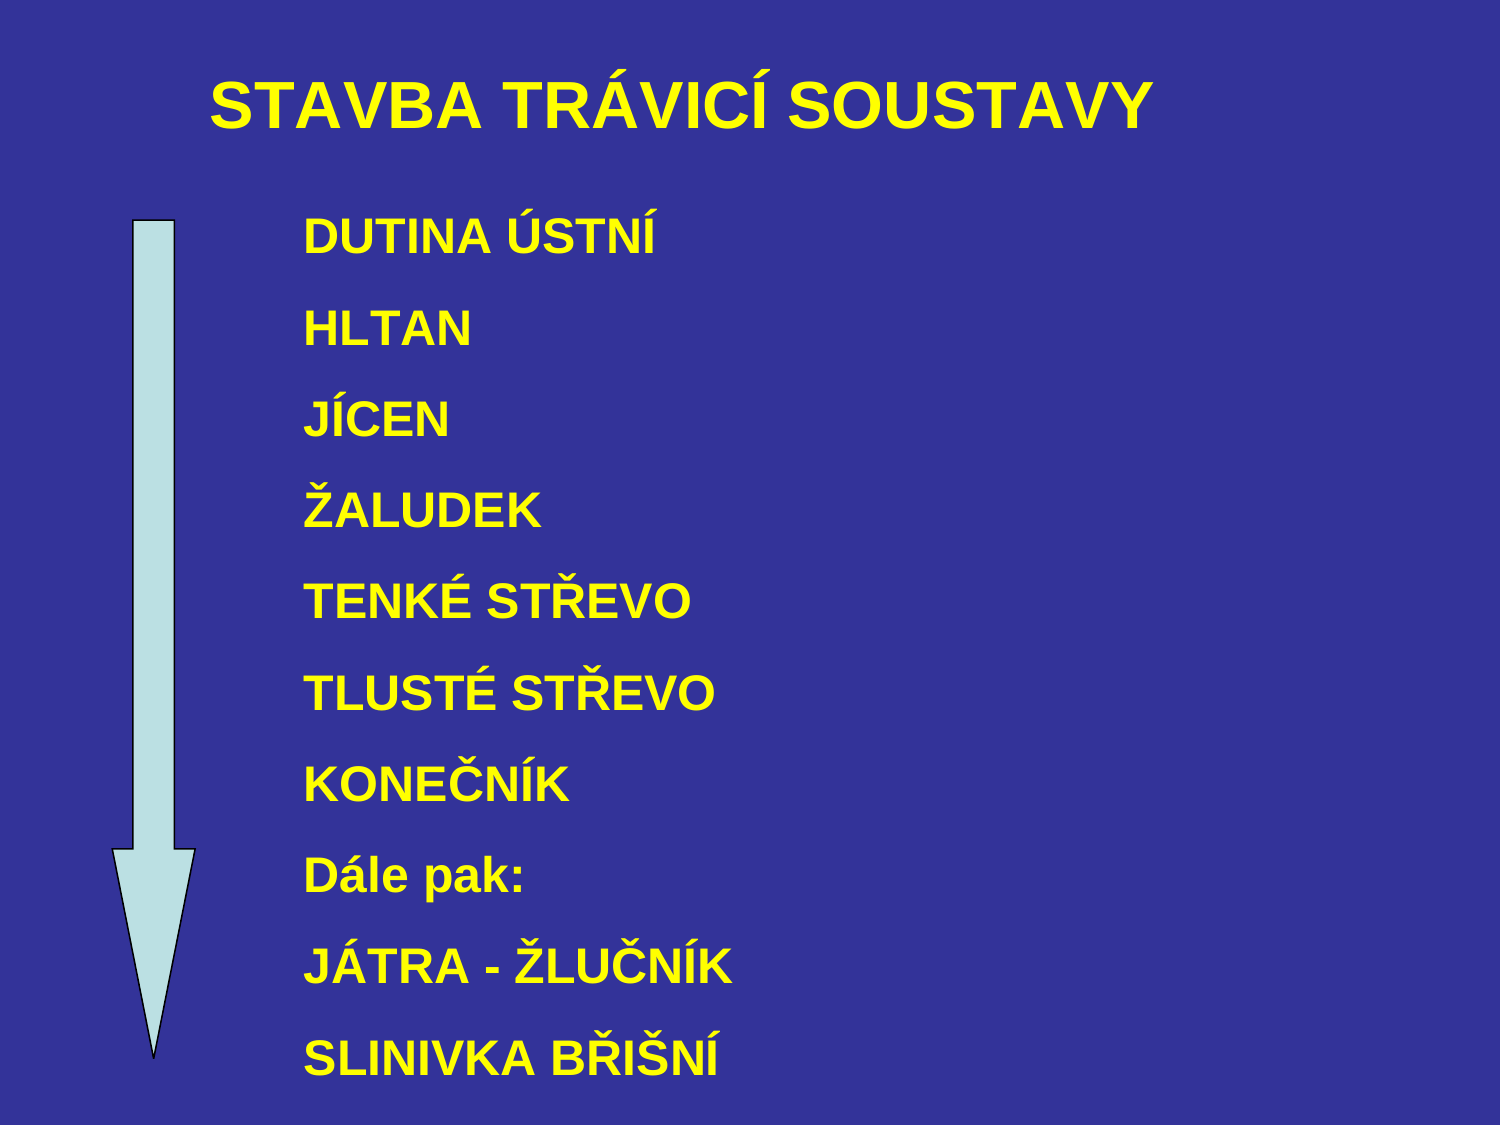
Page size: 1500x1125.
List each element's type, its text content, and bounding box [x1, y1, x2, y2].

text_box DUTINA ÚSTNÍ HLTAN JÍCEN ŽALUDEK TENKÉ STŘEVO TLUSTÉ STŘEVO KONEČNÍK Dále pak: JÁTRA - ŽLUČNÍK SLINIVKA BŘIŠNÍ [289, 196, 1152, 1125]
text_box [112, 220, 196, 1059]
text_box STAVBA TRÁVICÍ SOUSTAVY [194, 54, 1317, 151]
